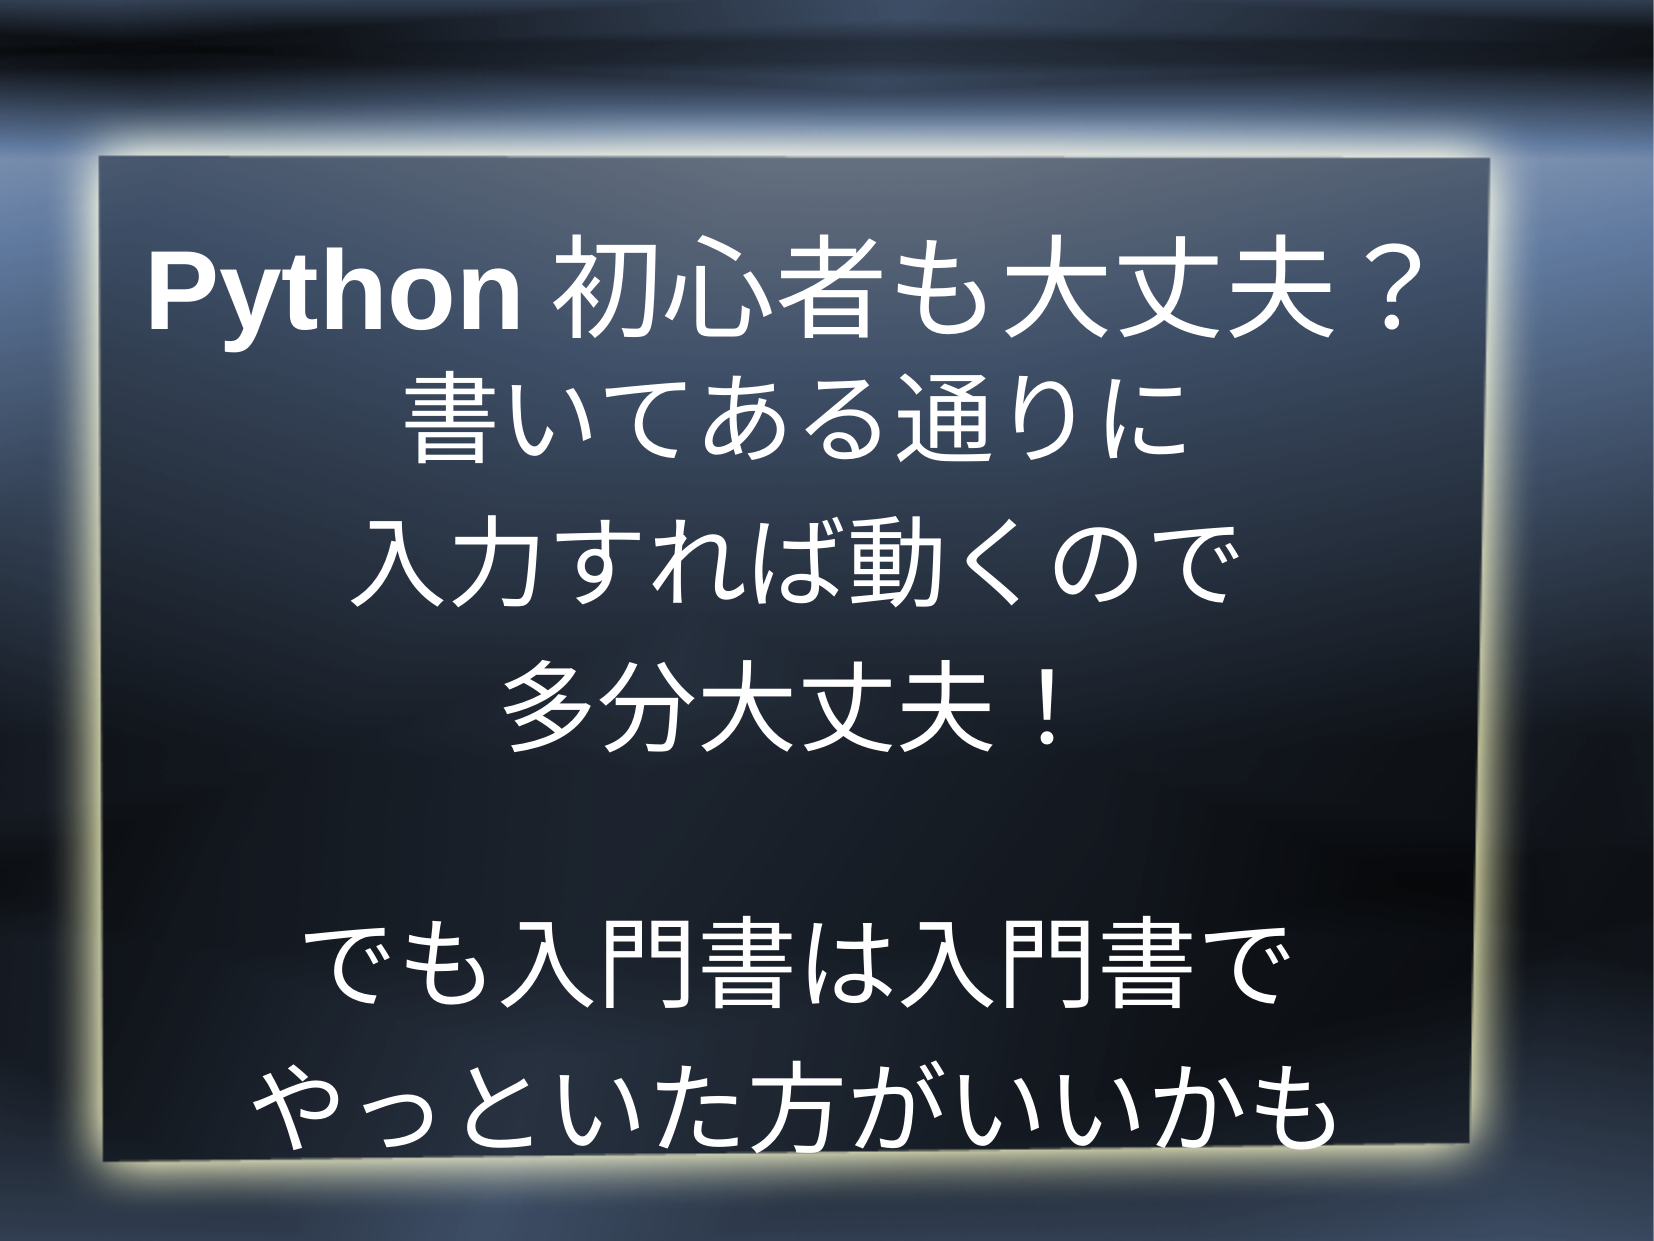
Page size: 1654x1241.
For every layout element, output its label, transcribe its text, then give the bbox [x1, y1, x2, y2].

picture [0, 0, 1654, 1241]
title Python初心者も大丈夫？ [59, 177, 1536, 384]
subtitle 書いてある通りに 入力すれば動くので 多分大丈夫！ でも入門書は入門書で やっといた方がいいかも [88, 383, 1506, 1130]
